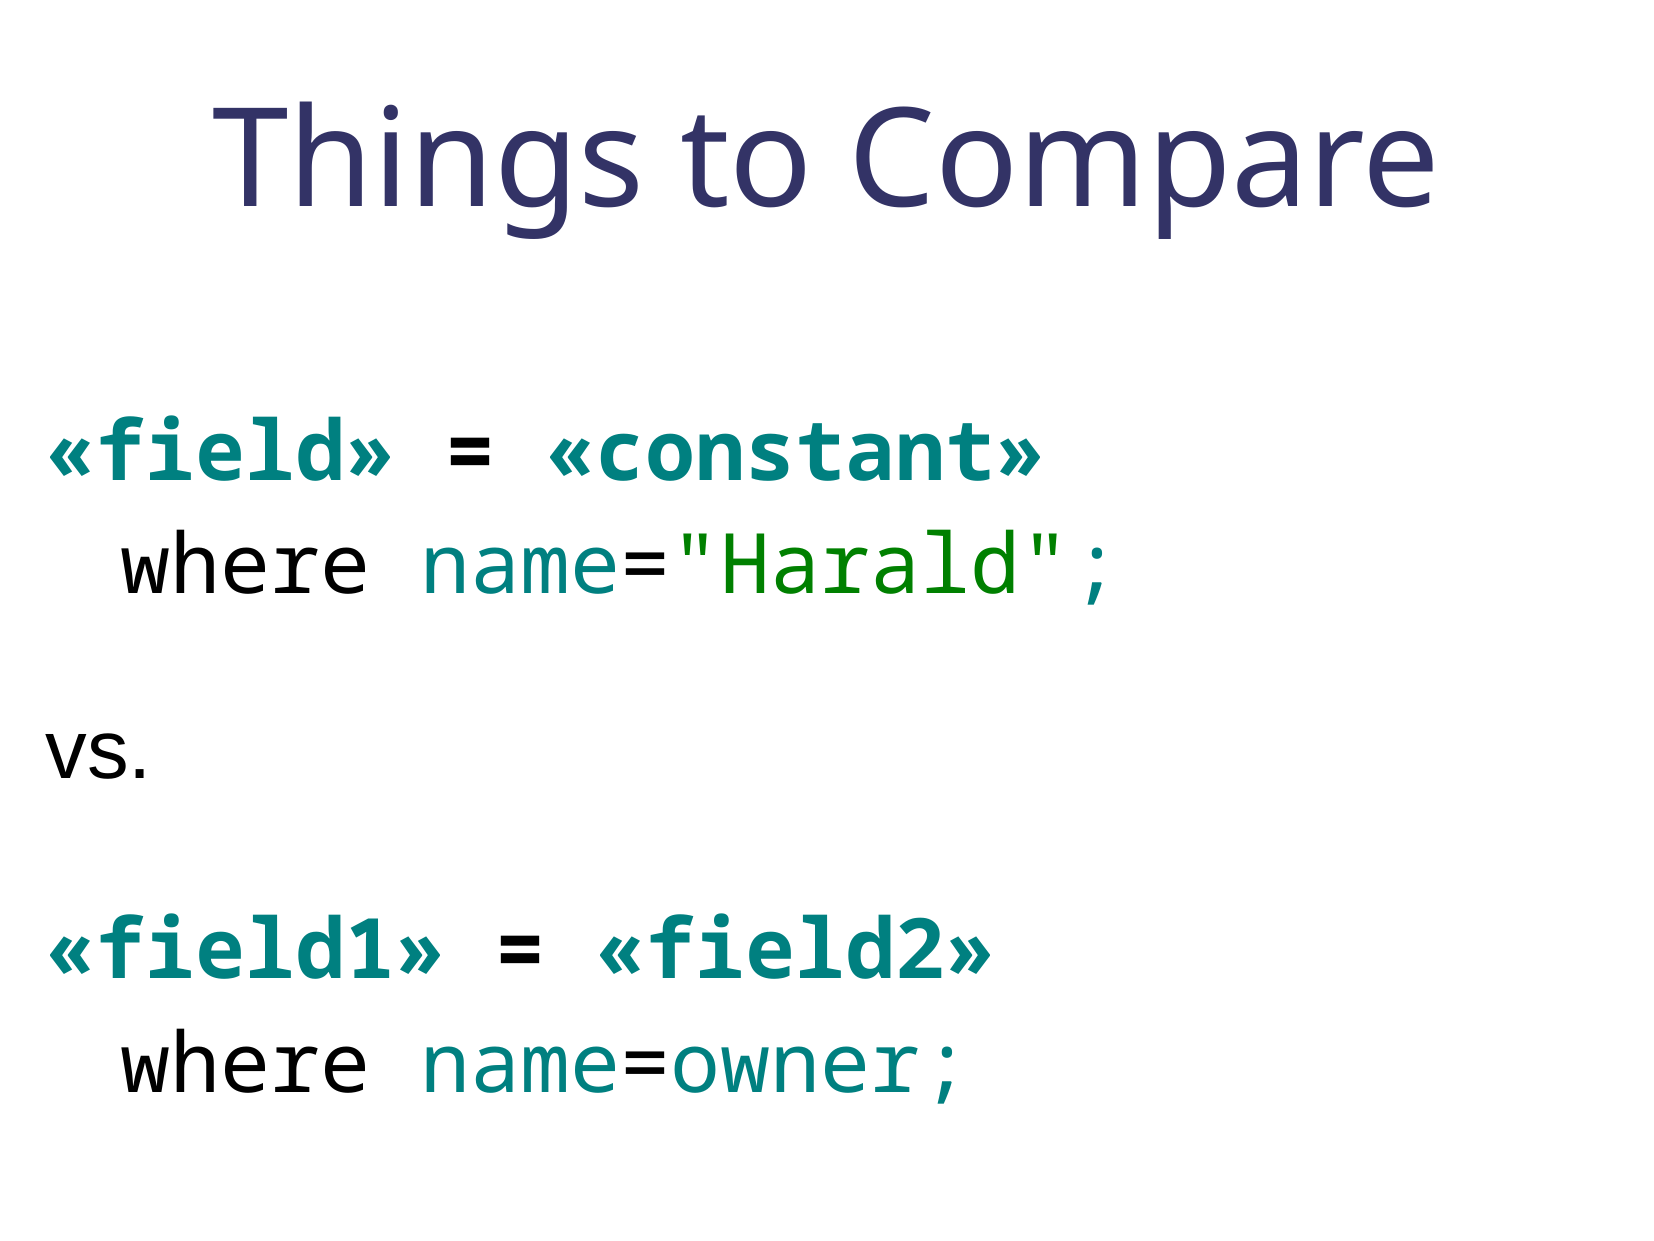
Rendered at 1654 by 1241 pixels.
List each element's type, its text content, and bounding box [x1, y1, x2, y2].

title Things to Compare [0, 56, 1654, 250]
subtitle «field» = «constant» where name="Harald"; vs. «field1» = «field2» where name=owner; [45, 442, 1625, 1108]
